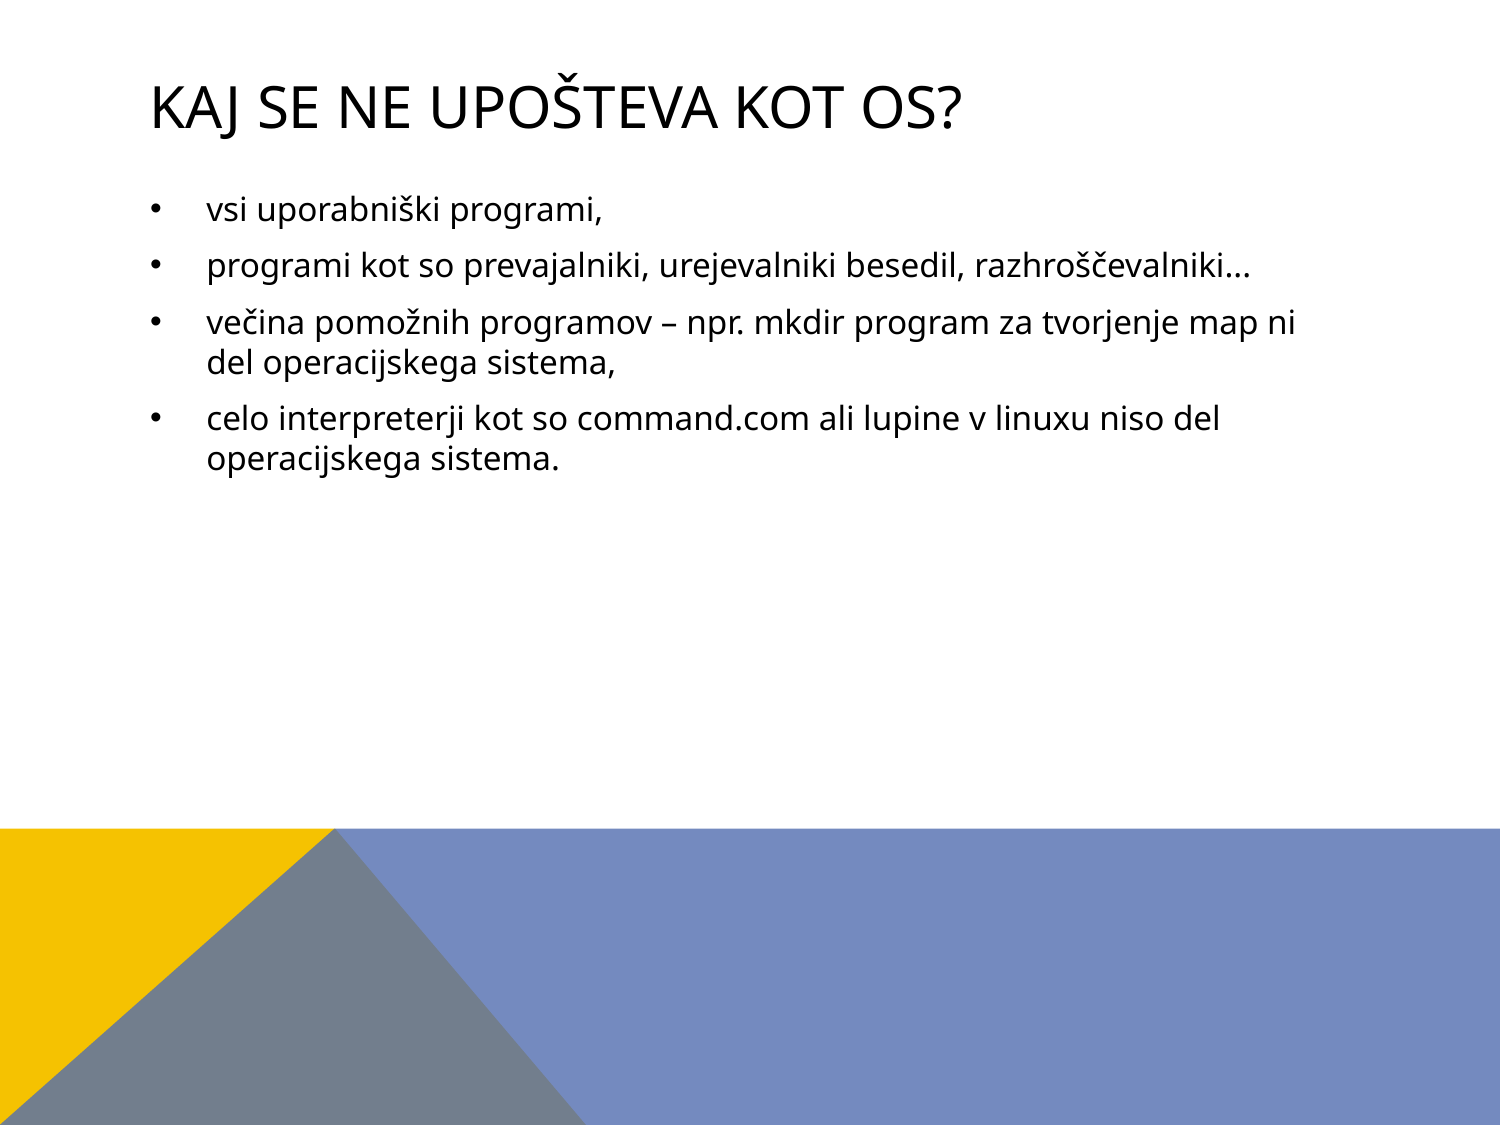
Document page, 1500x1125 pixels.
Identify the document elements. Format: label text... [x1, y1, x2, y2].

list vsi uporabniški programi, programi kot so prevajalniki, urejevalniki besedil, razhroščevalniki... večina pomožnih programov – npr. mkdir program za tvorjenje map ni del operacijskega sistema, celo interpreterji kot so command.com ali lupine v linuxu niso del operacijskega sistema. [134, 180, 1369, 768]
title KAJ SE NE UPOŠTEVA KOT OS? [134, 59, 1369, 150]
